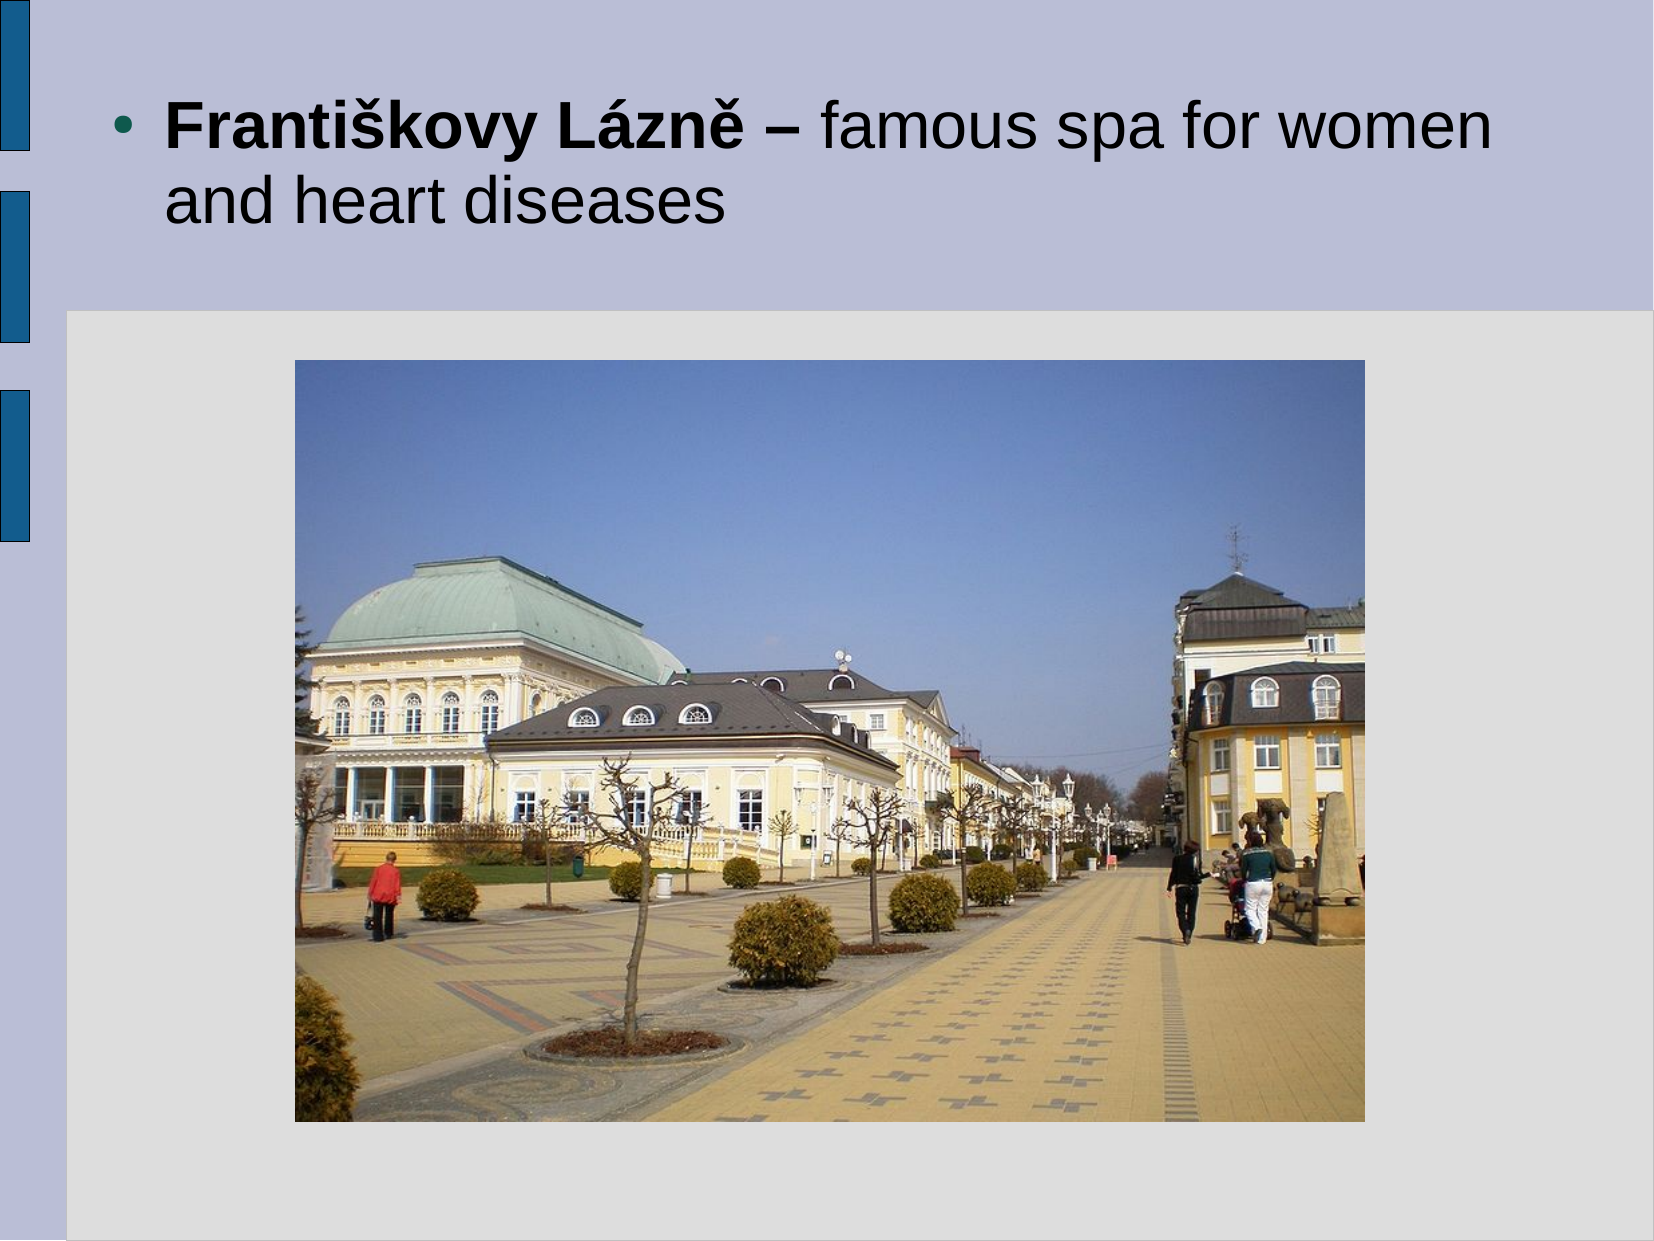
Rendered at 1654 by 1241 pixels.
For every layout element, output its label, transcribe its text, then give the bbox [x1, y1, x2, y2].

picture [295, 360, 1365, 1123]
list Františkovy Lázně – famous spa for women and heart diseases [93, 88, 1506, 856]
